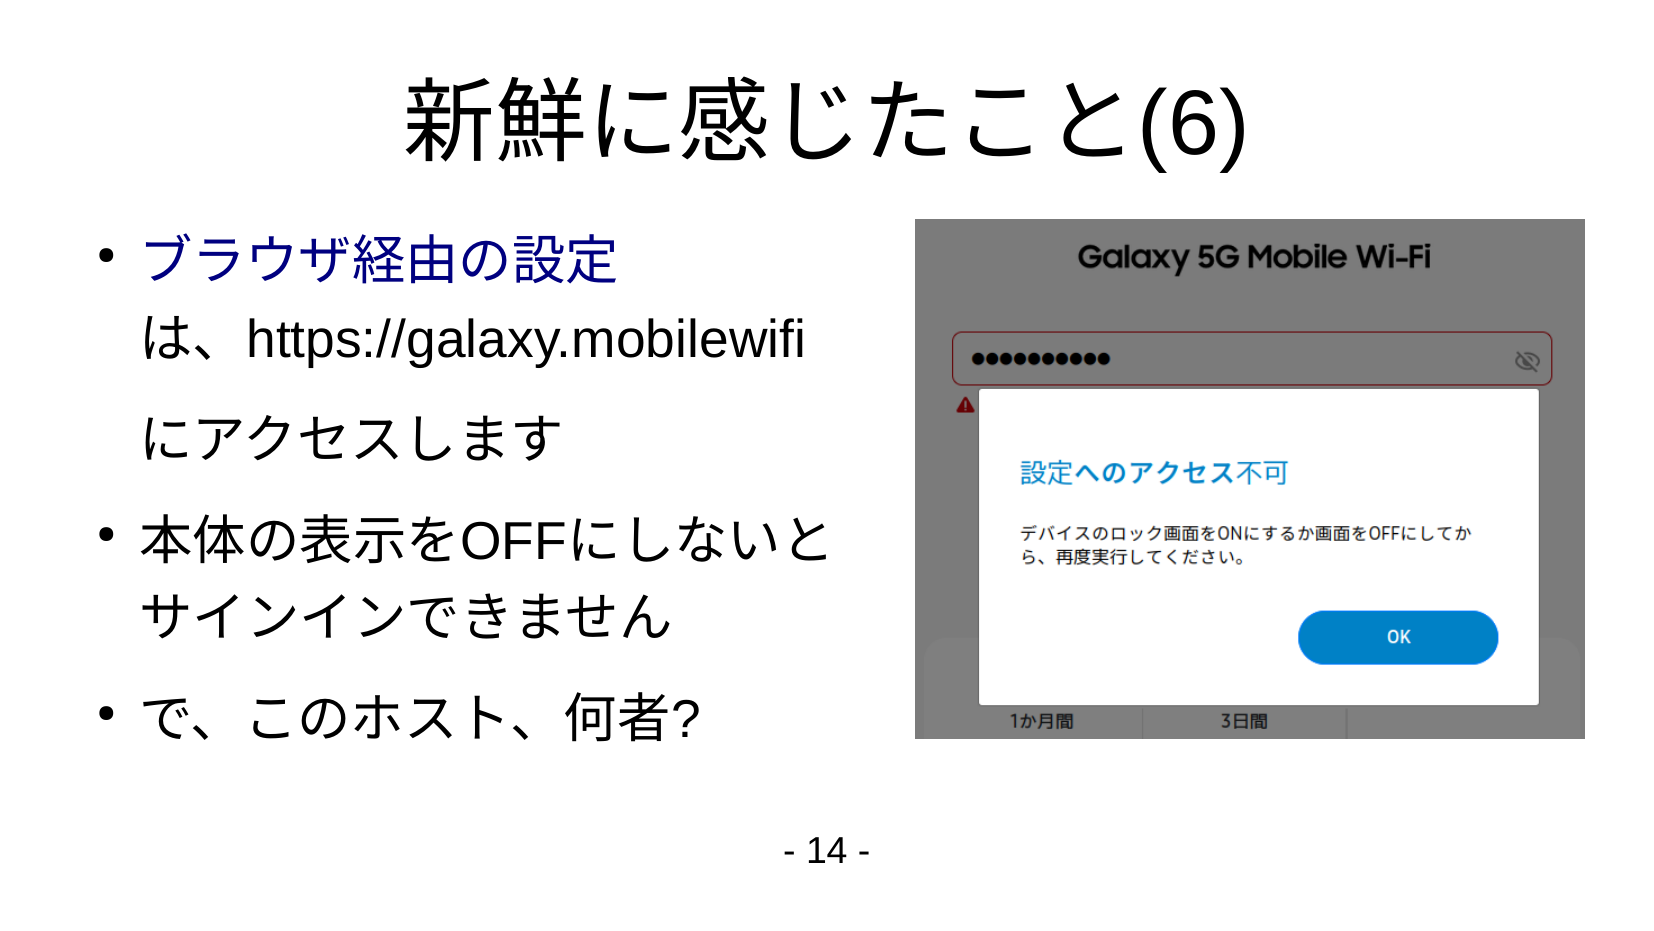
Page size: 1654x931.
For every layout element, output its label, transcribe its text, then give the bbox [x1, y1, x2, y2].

picture [915, 219, 1585, 739]
title 新鮮に感じたこと(6) [82, 37, 1571, 193]
list ブラウザ経由の設定は、https://galaxy.mobilewifi にアクセスします 本体の表示をOFFにしないとサインインできません で、このホスト、何者? [82, 217, 857, 758]
text_box - <番号> - [703, 815, 950, 886]
